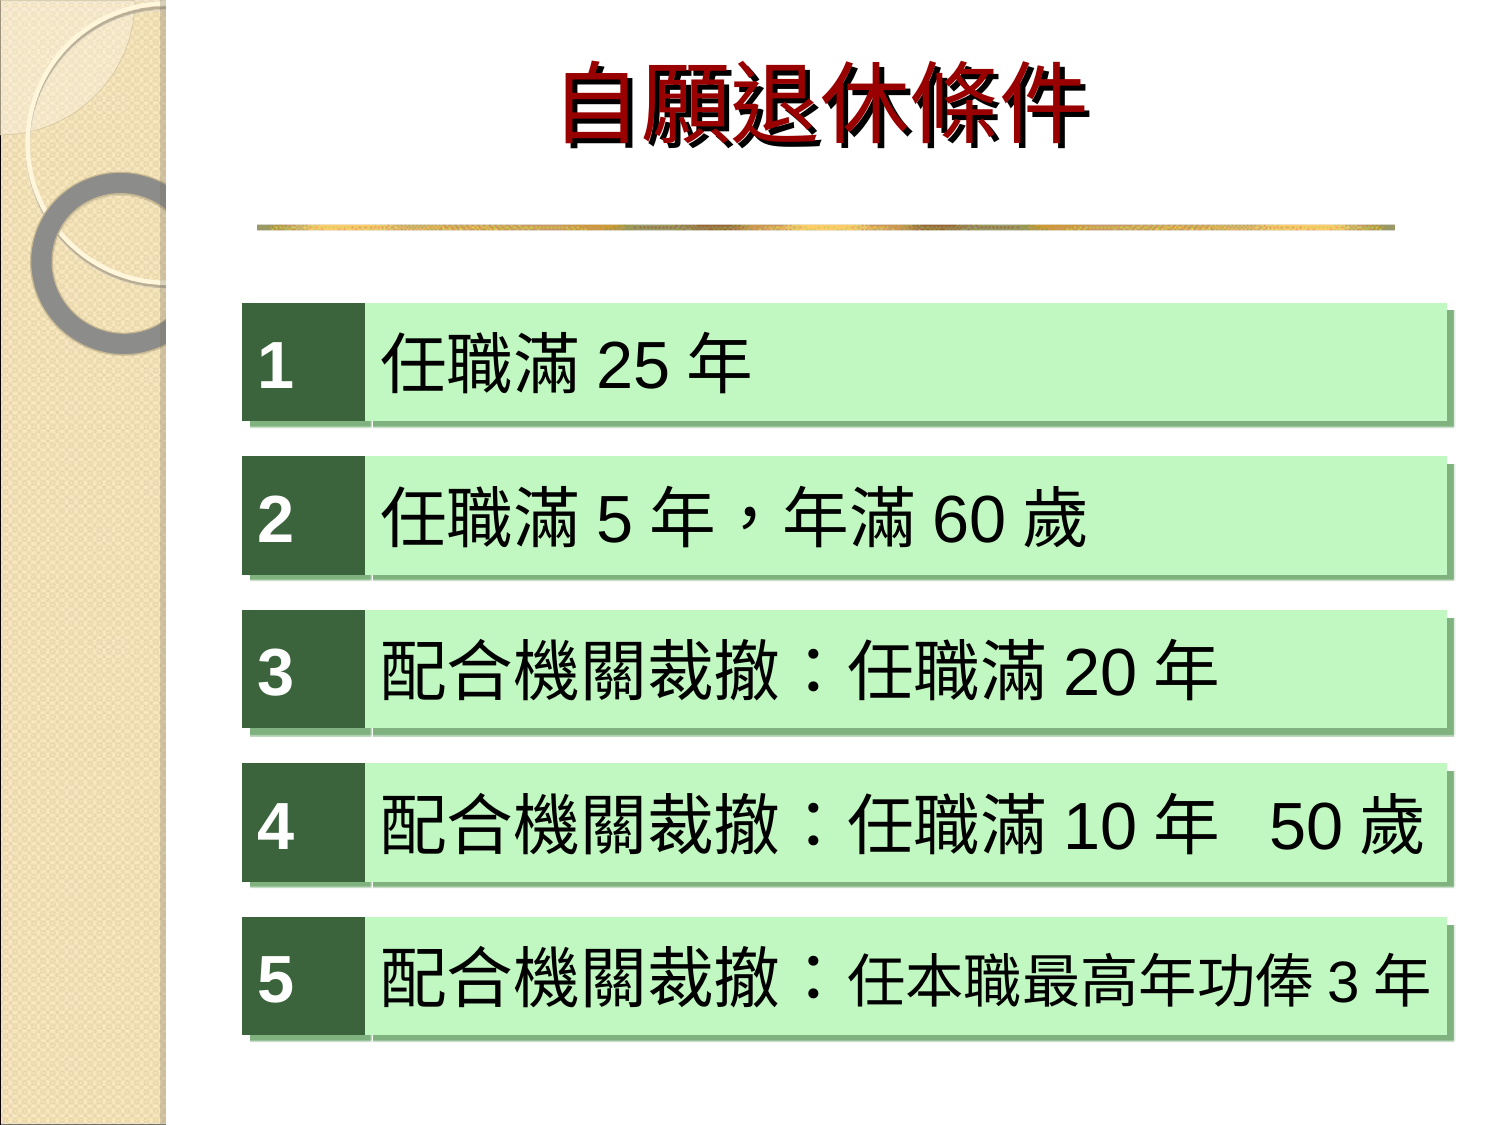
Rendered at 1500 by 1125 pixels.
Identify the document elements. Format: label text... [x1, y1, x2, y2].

text_box 3 [242, 610, 365, 728]
text_box 4 [242, 763, 365, 882]
text_box 任職滿25年 [365, 303, 1447, 421]
picture [257, 220, 1395, 240]
text_box 配合機關裁撤：任本職最高年功俸3年 [365, 917, 1447, 1035]
text_box 任職滿5年，年滿60歲 [365, 456, 1447, 575]
text_box 1 [242, 303, 365, 421]
text_box 5 [242, 917, 365, 1035]
title 自願退休條件 [199, 16, 1442, 185]
text_box 2 [242, 456, 365, 575]
text_box 配合機關裁撤：任職滿20年 [365, 610, 1447, 728]
text_box 配合機關裁撤：任職滿10年 50歲 [365, 763, 1447, 882]
